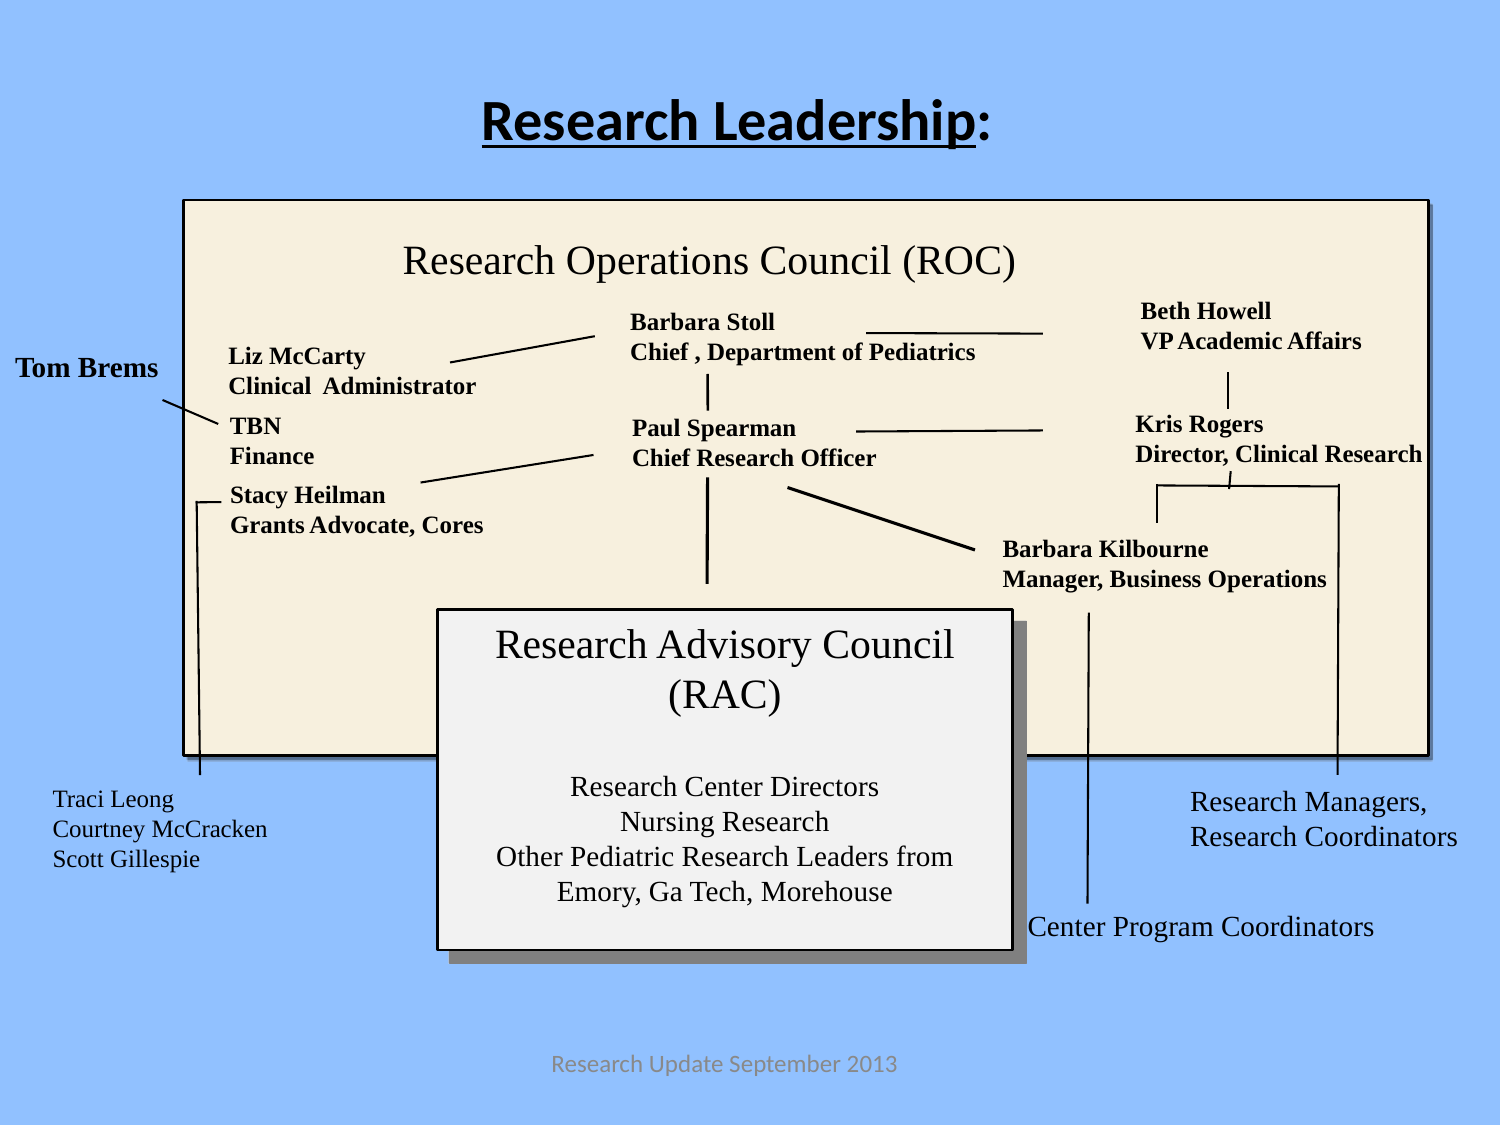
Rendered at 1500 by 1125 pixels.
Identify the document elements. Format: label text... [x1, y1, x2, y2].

text_box Tom Brems [0, 340, 175, 392]
text_box Kris Rogers Director, Clinical Research [1120, 399, 1442, 476]
text_box Beth Howell VP Academic Affairs [1125, 286, 1381, 398]
text_box Research Update September 2013 [487, 1037, 963, 1088]
text_box Center Program Coordinators [1012, 900, 1392, 951]
text_box TBN Finance [214, 408, 331, 478]
text_box Research Advisory Council (RAC) Research Center Directors Nursing Research Other Pediatric Research Leaders from Emory, Ga Tech, Morehouse [437, 610, 1013, 950]
text_box Paul Spearman Chief Research Officer [617, 403, 895, 480]
text_box Barbara Stoll Chief , Department of Pediatrics [615, 297, 996, 374]
text_box Research Operations Council (ROC) [387, 224, 1036, 291]
text_box Barbara Kilbourne Manager, Business Operations [987, 525, 1337, 601]
text_box Research Managers, Research Coordinators [1175, 774, 1475, 861]
text_box [183, 200, 1428, 755]
text_box Stacy Heilman Grants Advocate, Cores [215, 470, 503, 547]
text_box [1231, 476, 1428, 755]
text_box Liz McCarty Clinical Administrator [213, 332, 495, 408]
text_box [183, 411, 215, 755]
text_box Research Leadership: [37, 75, 1450, 188]
text_box Traci Leong Courtney McCracken Scott Gillespie [37, 774, 437, 881]
